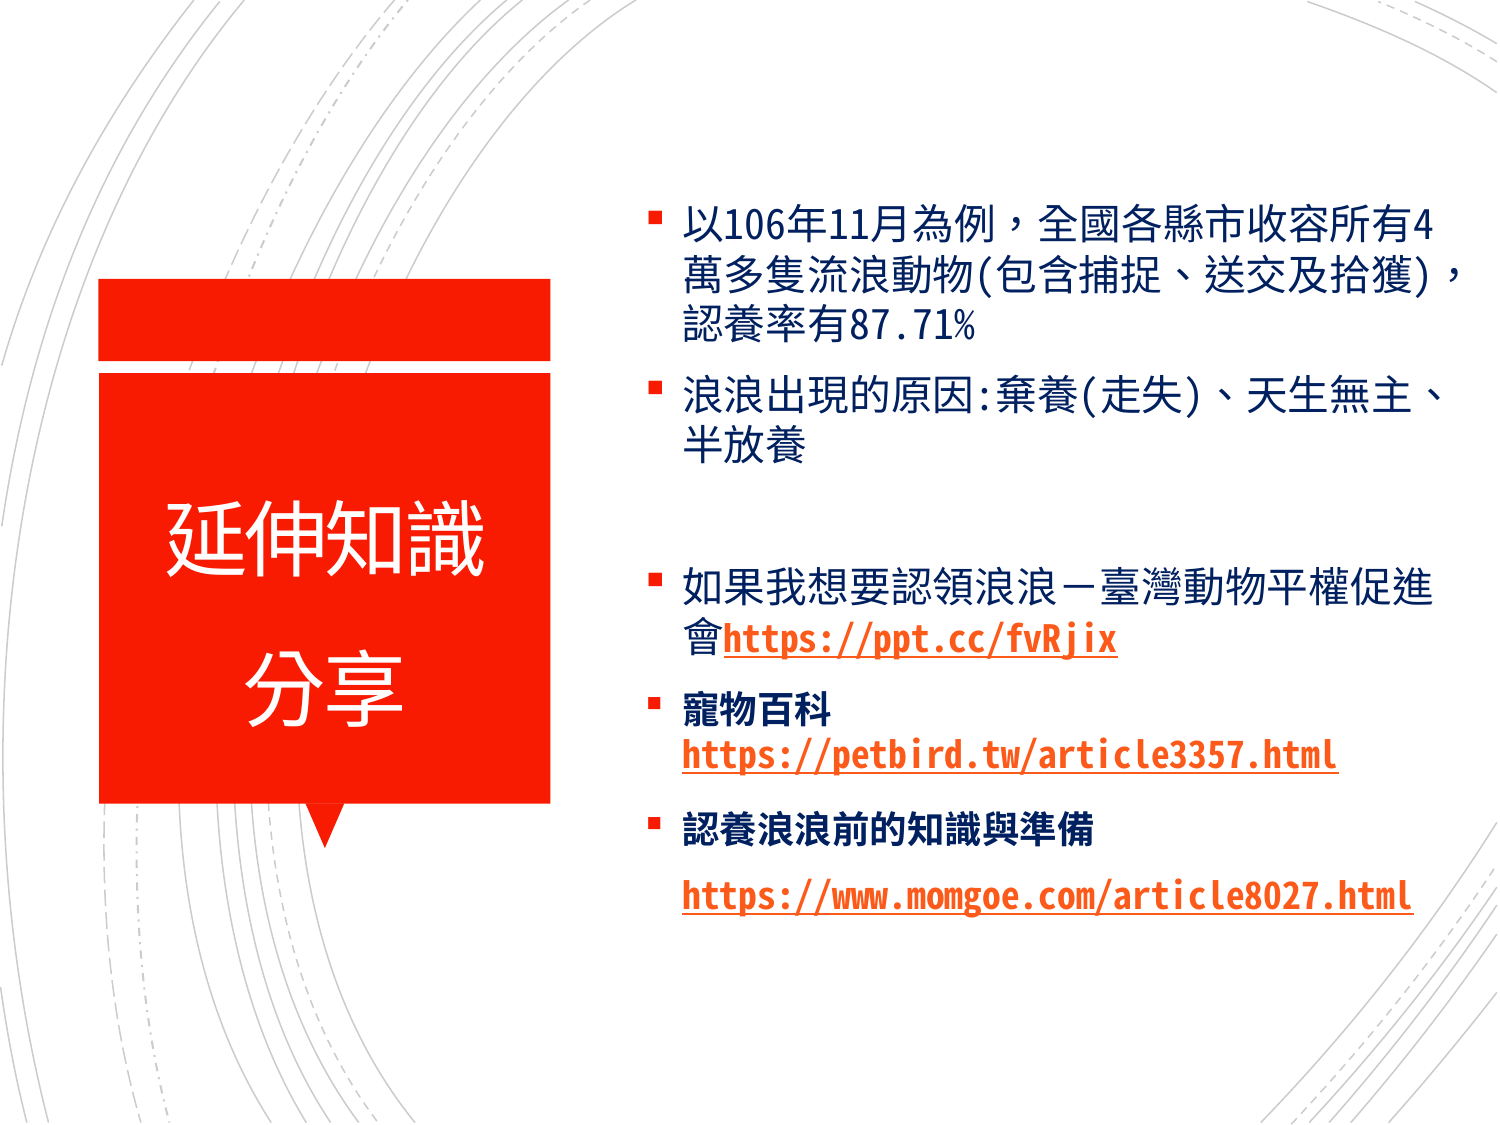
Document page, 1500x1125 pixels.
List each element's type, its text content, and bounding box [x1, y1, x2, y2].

title 延伸知識分享 [109, 385, 540, 789]
list 以106年11月為例，全國各縣市收容所有4萬多隻流浪動物(包含捕捉、送交及拾獲)，認養率有87.71% 浪浪出現的原因:棄養(走失)、天生無主、半放養 如果我想要認領浪浪－臺灣動物平權促進會https://ppt.cc/fvRjix 寵物百科https://petbird.tw/article3357.html 認養浪浪前的知識與準備 https://www.momgoe.com/article8027.html [629, 131, 1471, 1059]
